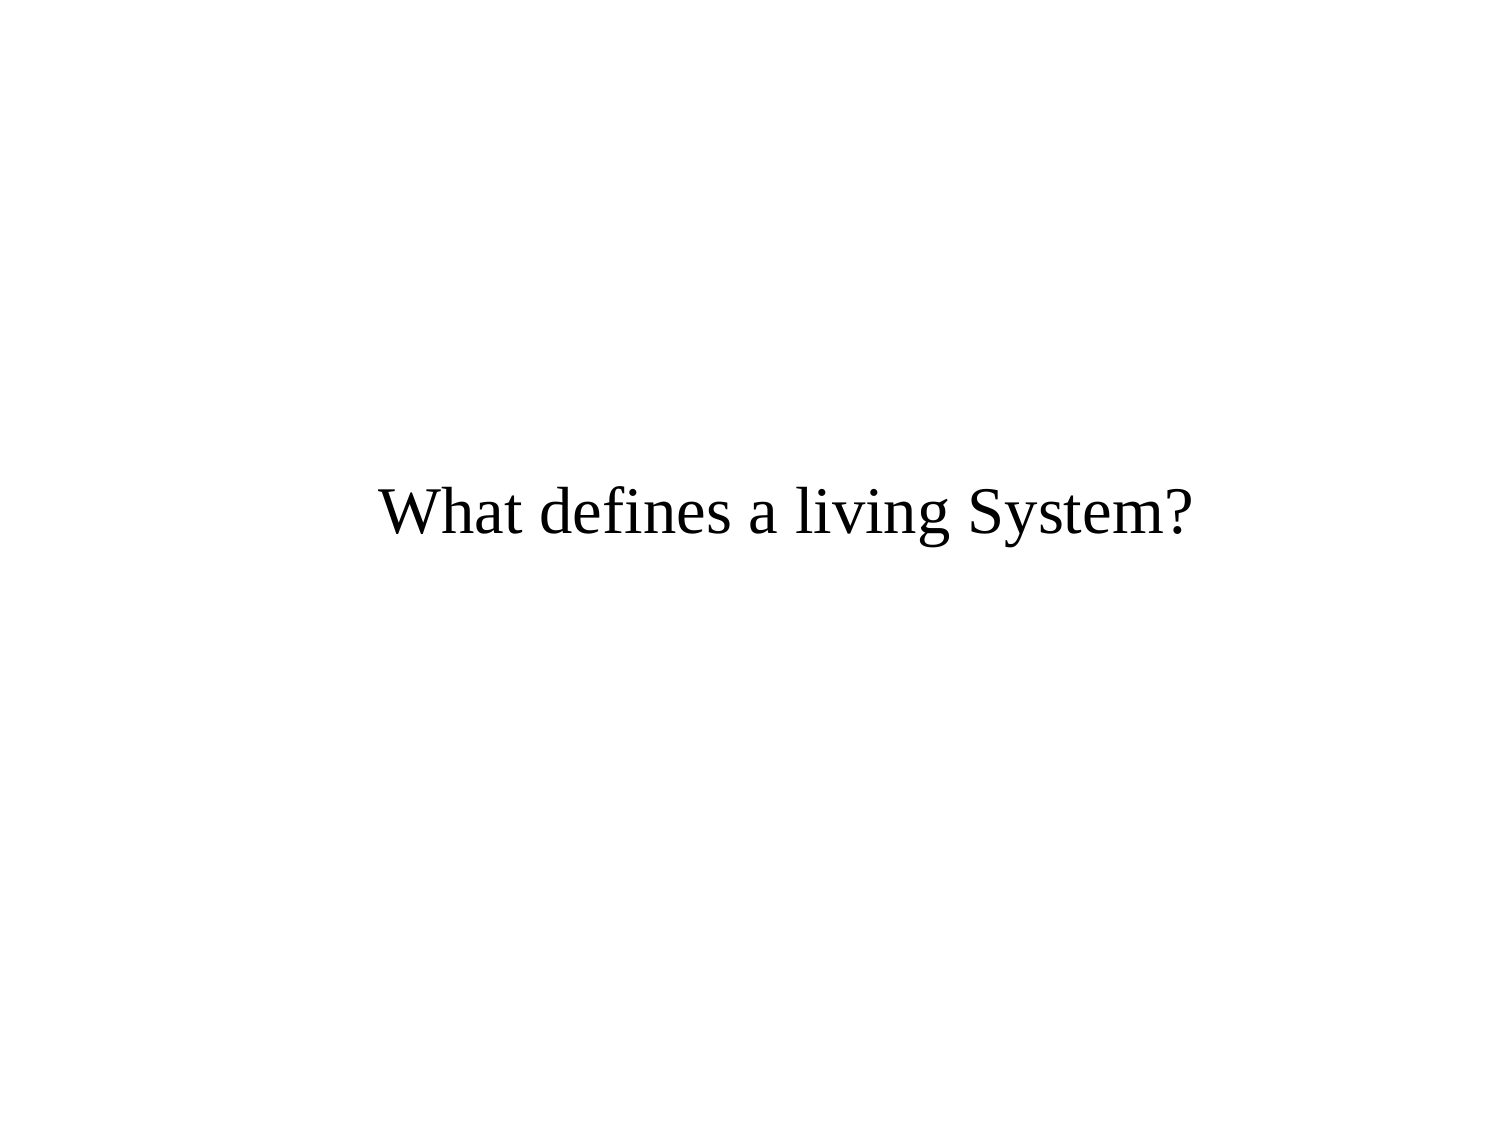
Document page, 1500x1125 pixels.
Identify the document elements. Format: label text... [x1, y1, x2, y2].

text_box What defines a living System? [363, 459, 1211, 555]
